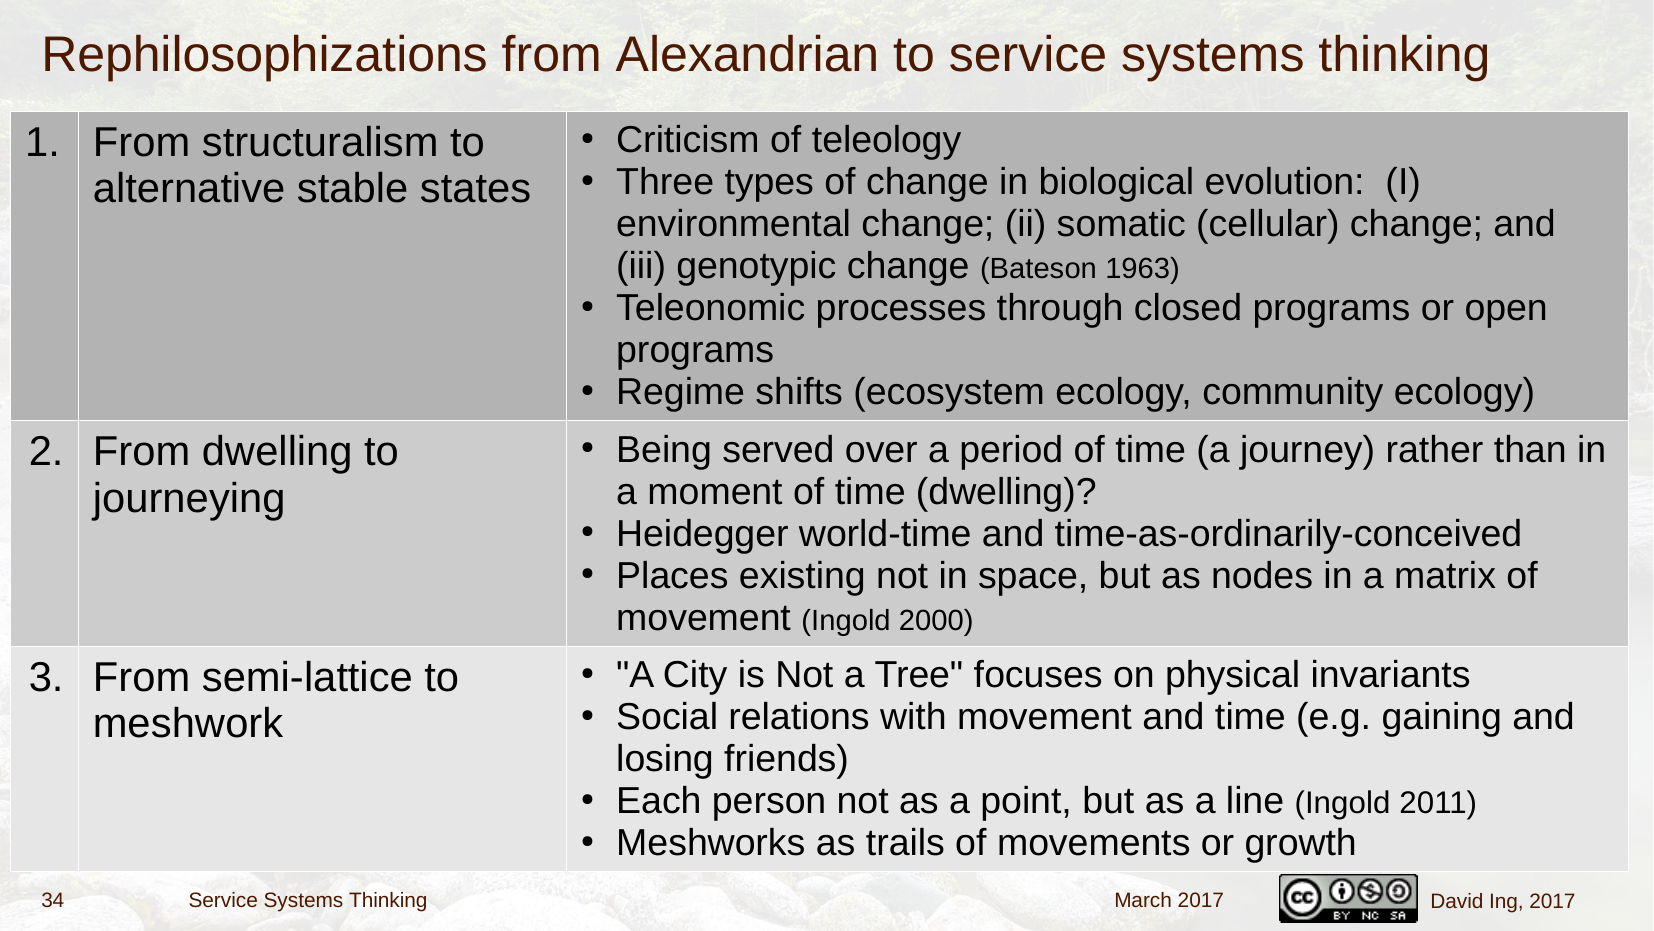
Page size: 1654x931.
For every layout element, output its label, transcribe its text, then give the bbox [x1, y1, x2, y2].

picture [0, 0, 1654, 931]
table_cell 3. [11, 647, 78, 871]
table_cell "A City is Not a Tree" focuses on physical invariants Social relations with movement and time (e.g. gaining and losing friends) Each person not as a point, but as a line (Ingold 2011) Meshworks as trails of movements or growth [567, 647, 1628, 871]
title Rephilosophizations from Alexandrian to service systems thinking [41, 30, 1613, 111]
table_header From structuralism to alternative stable states [79, 112, 566, 420]
table_cell From semi-lattice to meshwork [79, 647, 566, 871]
table_cell From dwelling to journeying [79, 421, 566, 646]
table_header 1. [11, 112, 78, 420]
table_header Criticism of teleology Three types of change in biological evolution: (I) environmental change; (ii) somatic (cellular) change; and (iii) genotypic change (Bateson 1963) Teleonomic processes through closed programs or open programs Regime shifts (ecosystem ecology, community ecology) [567, 112, 1628, 420]
table_cell Being served over a period of time (a journey) rather than in a moment of time (dwelling)? Heidegger world-time and time-as-ordinarily-conceived Places existing not in space, but as nodes in a matrix of movement (Ingold 2000) [567, 421, 1628, 646]
table_cell 2. [11, 421, 78, 646]
